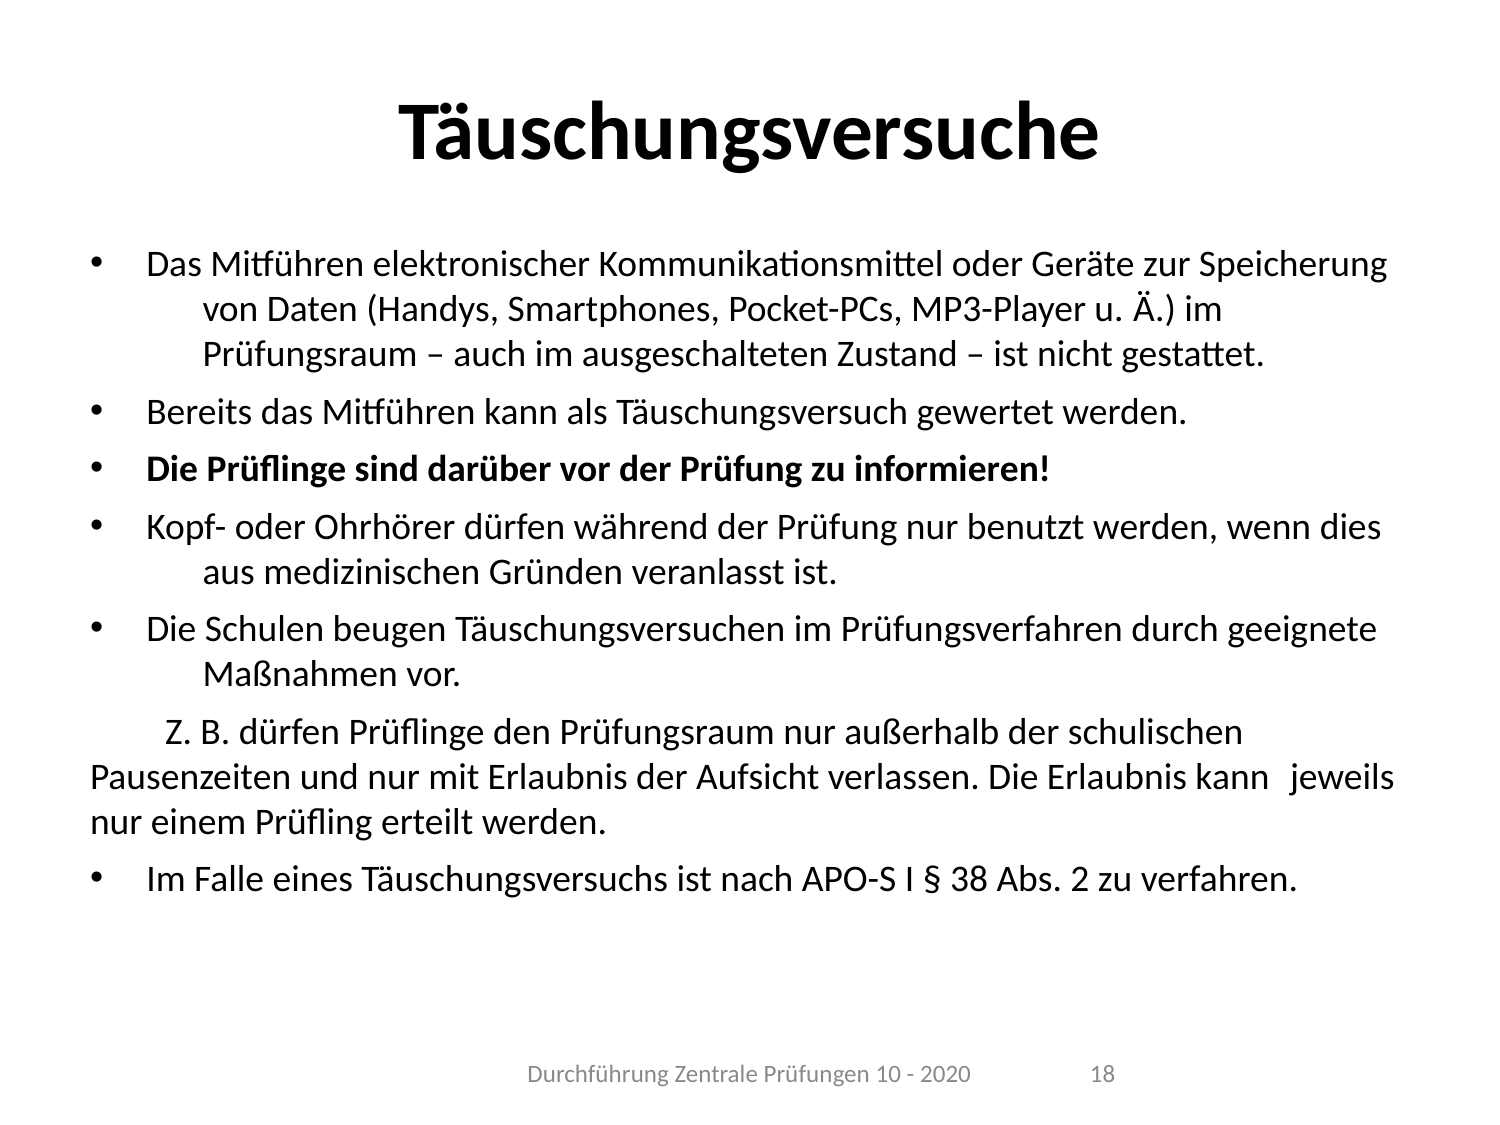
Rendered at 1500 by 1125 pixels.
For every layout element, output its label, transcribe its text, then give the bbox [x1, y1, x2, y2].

title Täuschungsversuche [75, 45, 1426, 209]
text_box 18 [1074, 1042, 1426, 1103]
text_box Durchführung Zentrale Prüfungen 10 - 2020 [512, 1042, 988, 1103]
list Das Mitführen elektronischer Kommunikationsmittel oder Geräte zur Speicherung von Daten (Handys, Smartphones, Pocket-PCs, MP3-Player u. Ä.) im Prüfungsraum – auch im ausgeschalteten Zustand – ist nicht gestattet. Bereits das Mitführen kann als Täuschungsversuch gewertet werden. Die Prüflinge sind darüber vor der Prüfung zu informieren! Kopf- oder Ohrhörer dürfen während der Prüfung nur benutzt werden, wenn dies aus medizinischen Gründen veranlasst ist. Die Schulen beugen Täuschungsversuchen im Prüfungsverfahren durch geeignete Maßnahmen vor. Z. B. dürfen Prüflinge den Prüfungsraum nur außerhalb der schulischen Pausenzeiten und nur mit Erlaubnis der Aufsicht verlassen. Die Erlaubnis kann jeweils nur einem Prüfling erteilt werden. Im Falle eines Täuschungsversuchs ist nach APO-S I § 38 Abs. 2 zu verfahren. [75, 231, 1426, 1005]
